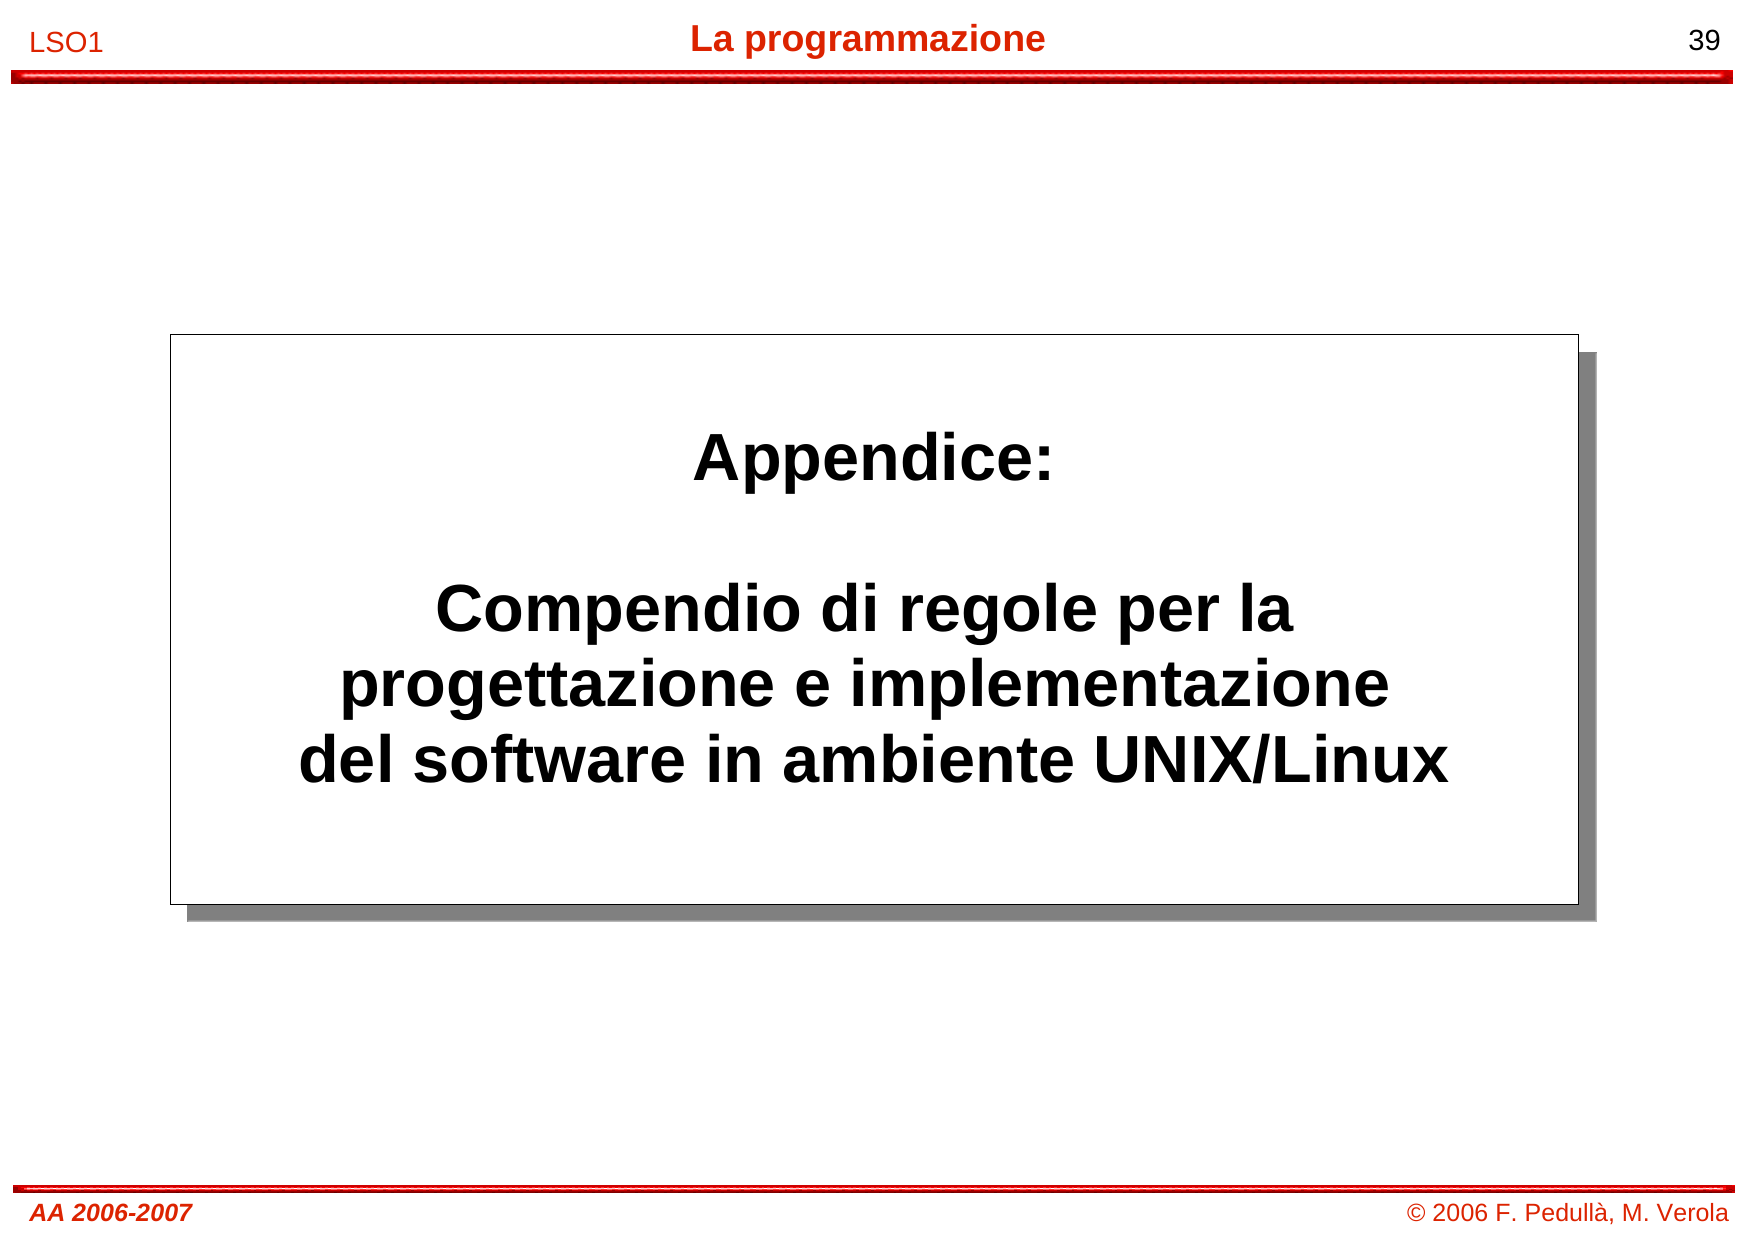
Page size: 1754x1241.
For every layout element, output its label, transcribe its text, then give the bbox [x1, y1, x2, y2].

picture [11, 70, 1733, 84]
text_box Appendice: Compendio di regole per la progettazione e implementazione del software in ambiente UNIX/Linux [170, 334, 1579, 905]
picture [13, 1185, 1735, 1193]
